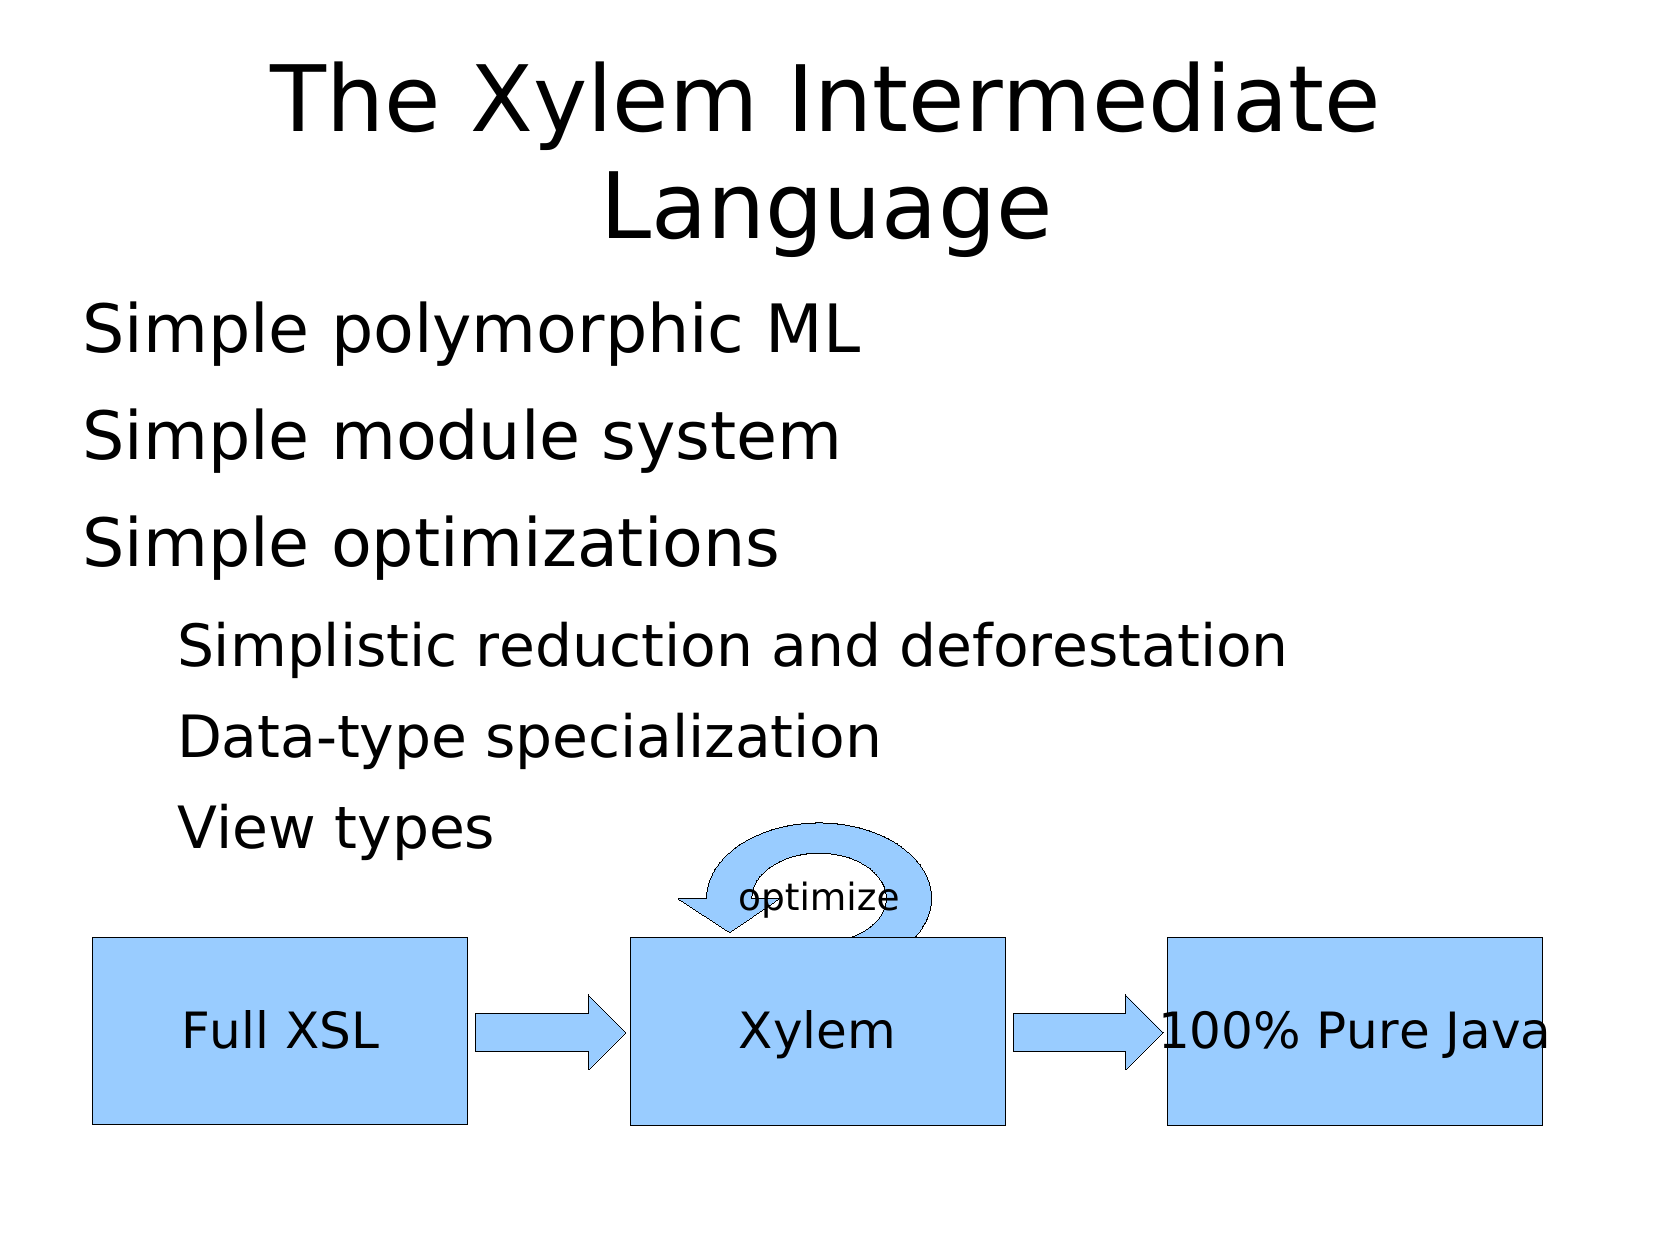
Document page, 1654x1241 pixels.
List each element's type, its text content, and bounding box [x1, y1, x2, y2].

text_box [475, 994, 626, 1070]
text_box optimize [744, 892, 755, 908]
text_box optimize [678, 863, 778, 933]
text_box optimize [852, 863, 932, 937]
text_box Xylem [630, 937, 1006, 1126]
text_box [1013, 994, 1164, 1070]
list Simple polymorphic ML Simple module system Simple optimizations Simplistic reduction and deforestation Data-type specialization View types [82, 290, 1571, 863]
text_box 100% Pure Java [1167, 937, 1543, 1126]
title The Xylem Intermediate Language [82, 45, 1571, 261]
text_box Full XSL [92, 937, 468, 1125]
